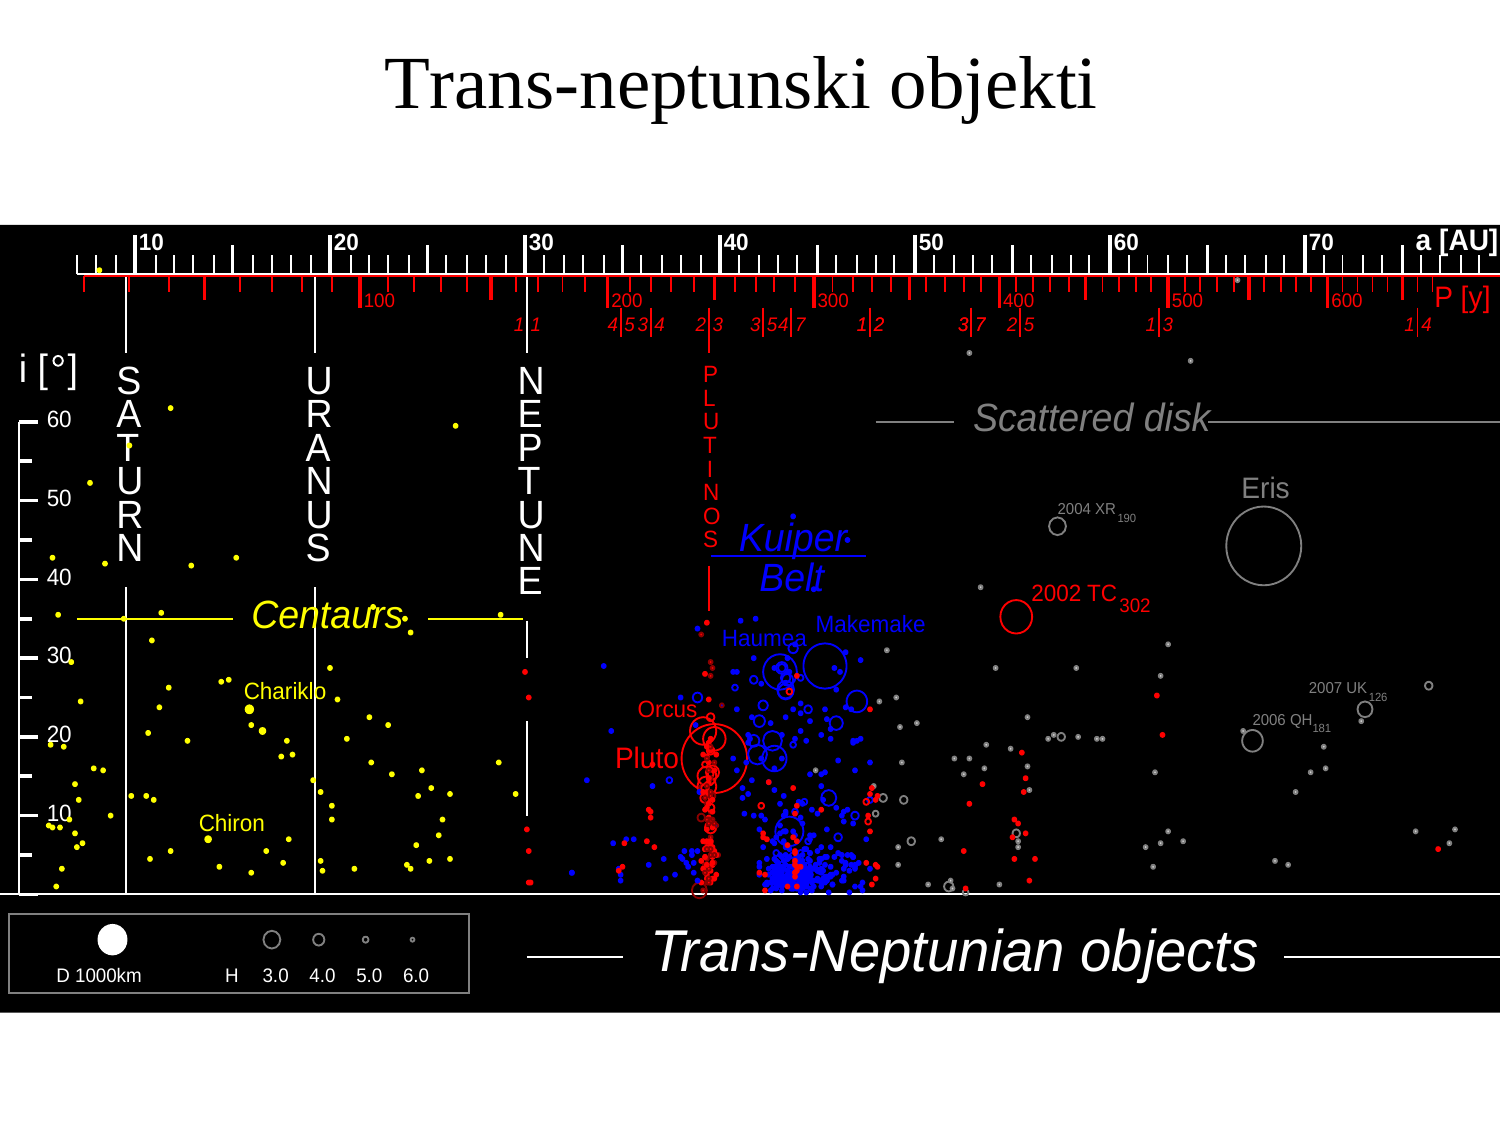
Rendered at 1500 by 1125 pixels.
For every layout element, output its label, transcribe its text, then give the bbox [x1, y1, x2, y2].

picture [0, 224, 1500, 1013]
title Trans-neptunski objekti [0, 26, 1492, 140]
